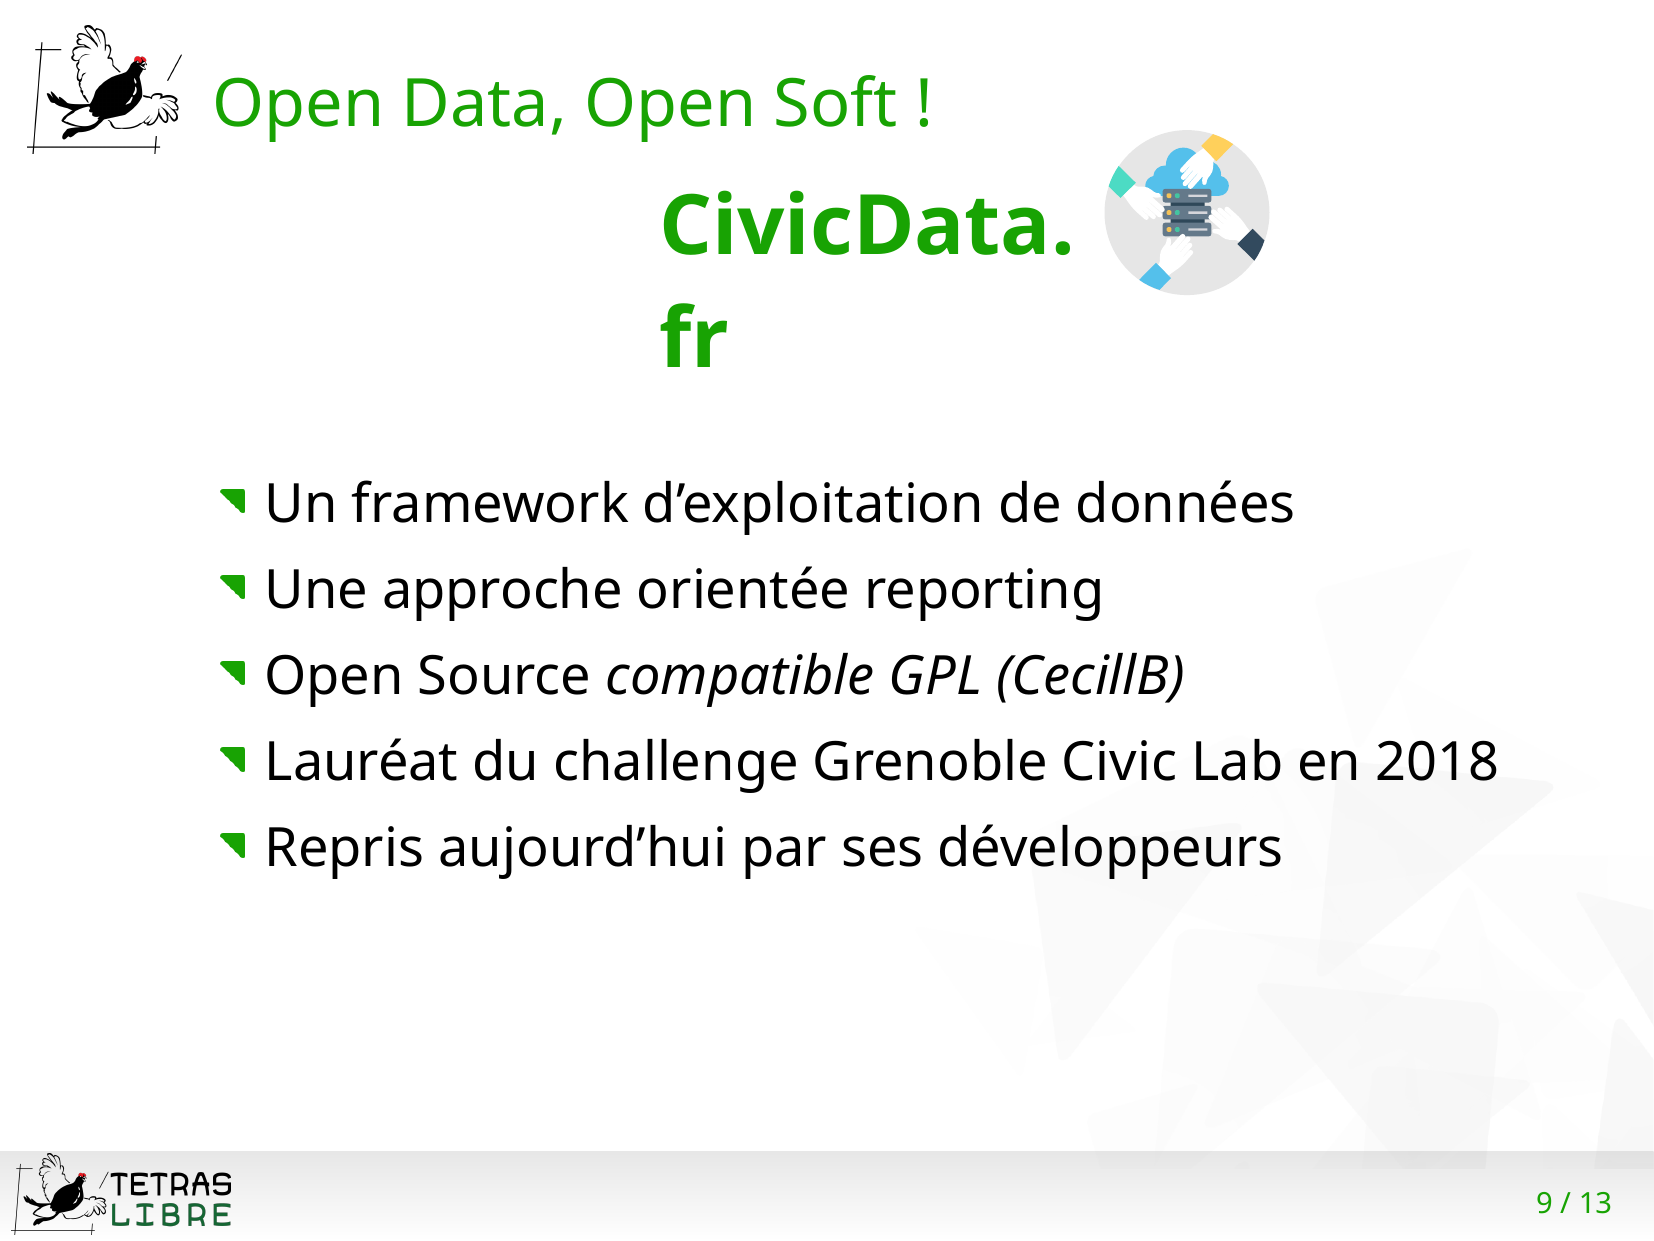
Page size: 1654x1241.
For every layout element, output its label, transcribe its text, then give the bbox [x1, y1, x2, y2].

picture [11, 1153, 231, 1235]
list Un framework d’exploitation de données Une approche orientée reporting Open Source compatible GPL (CecillB) Lauréat du challenge Grenoble Civic Lab en 2018 Repris aujourd’hui par ses développeurs [177, 377, 1506, 938]
picture [1104, 129, 1270, 296]
picture [27, 25, 182, 154]
picture [915, 548, 1654, 1169]
text_box CivicData.fr [644, 157, 1123, 296]
title Open Data, Open Soft ! [212, 0, 1654, 207]
